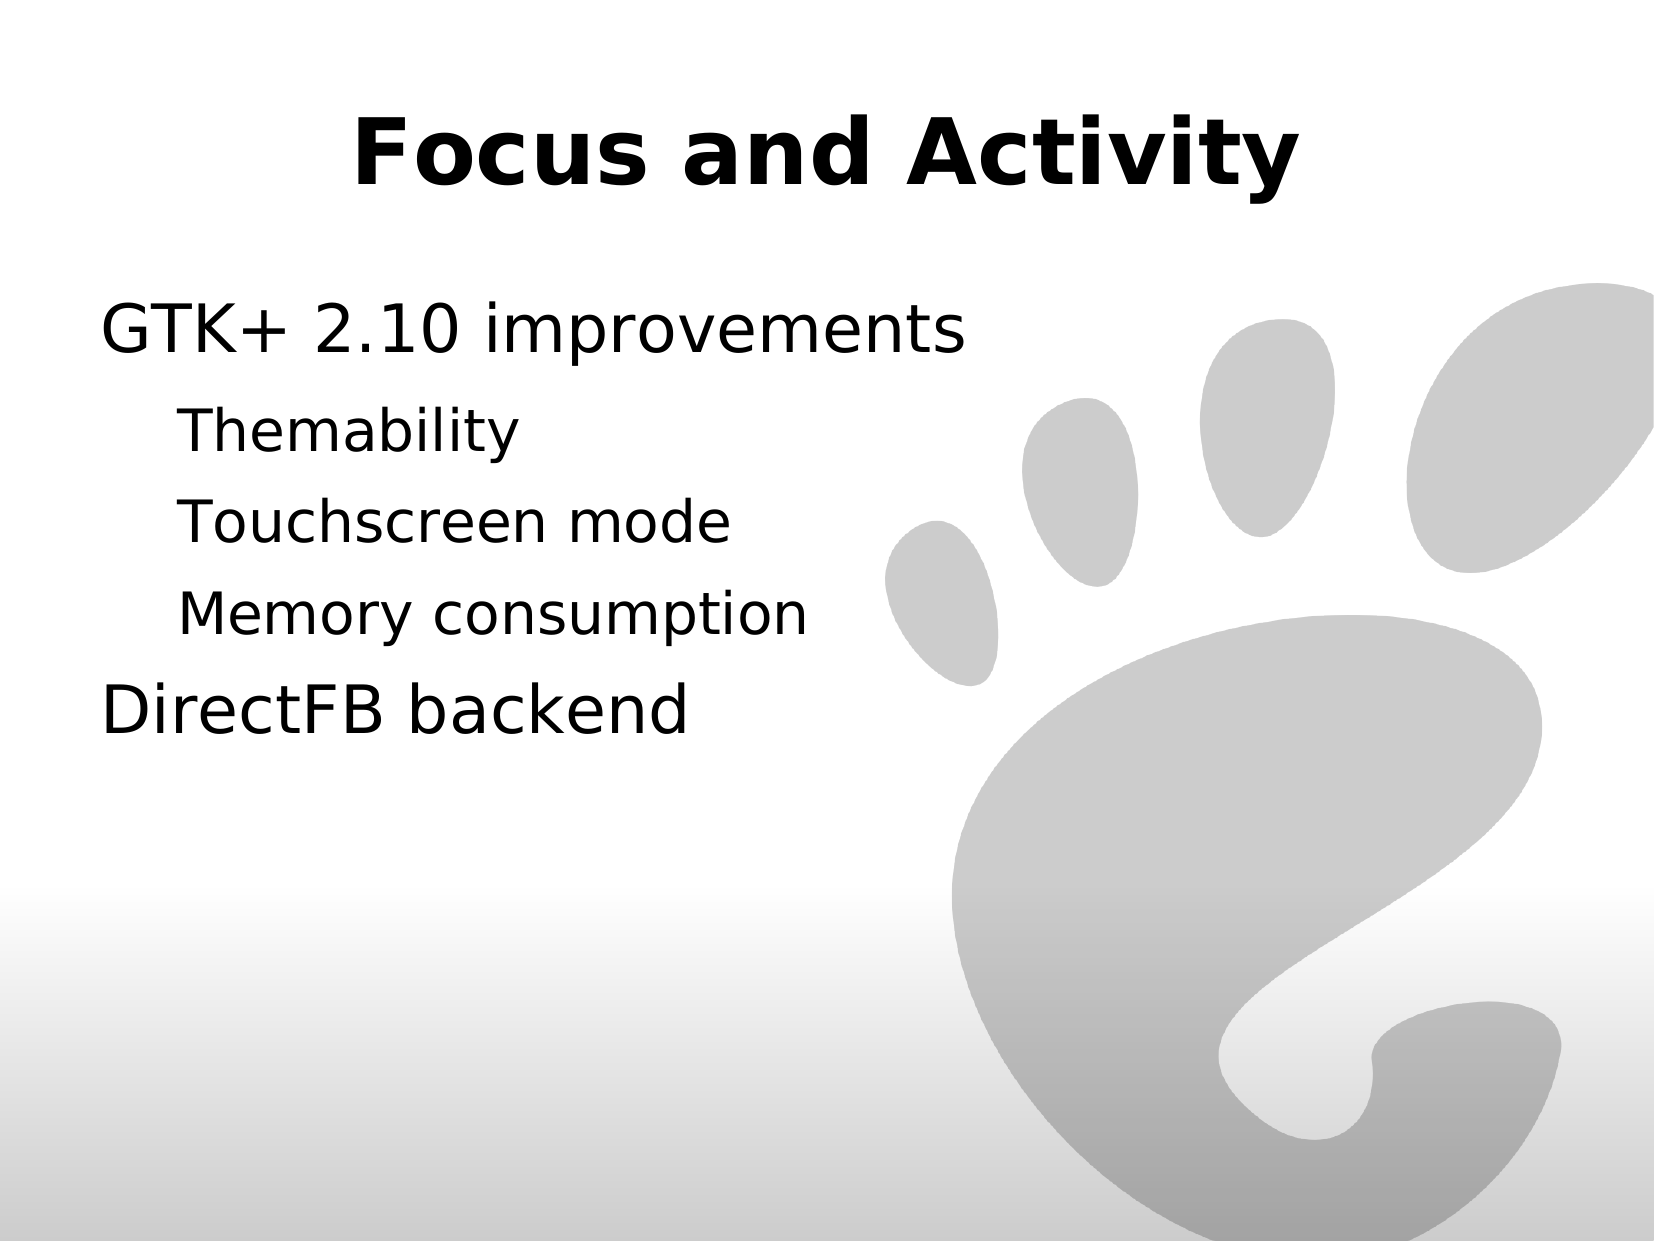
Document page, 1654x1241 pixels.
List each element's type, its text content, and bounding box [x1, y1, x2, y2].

title Focus and Activity [82, 49, 1571, 257]
list GTK+ 2.10 improvements Themability Touchscreen mode Memory consumption DirectFB backend [82, 290, 1571, 1109]
picture [885, 283, 1654, 1241]
